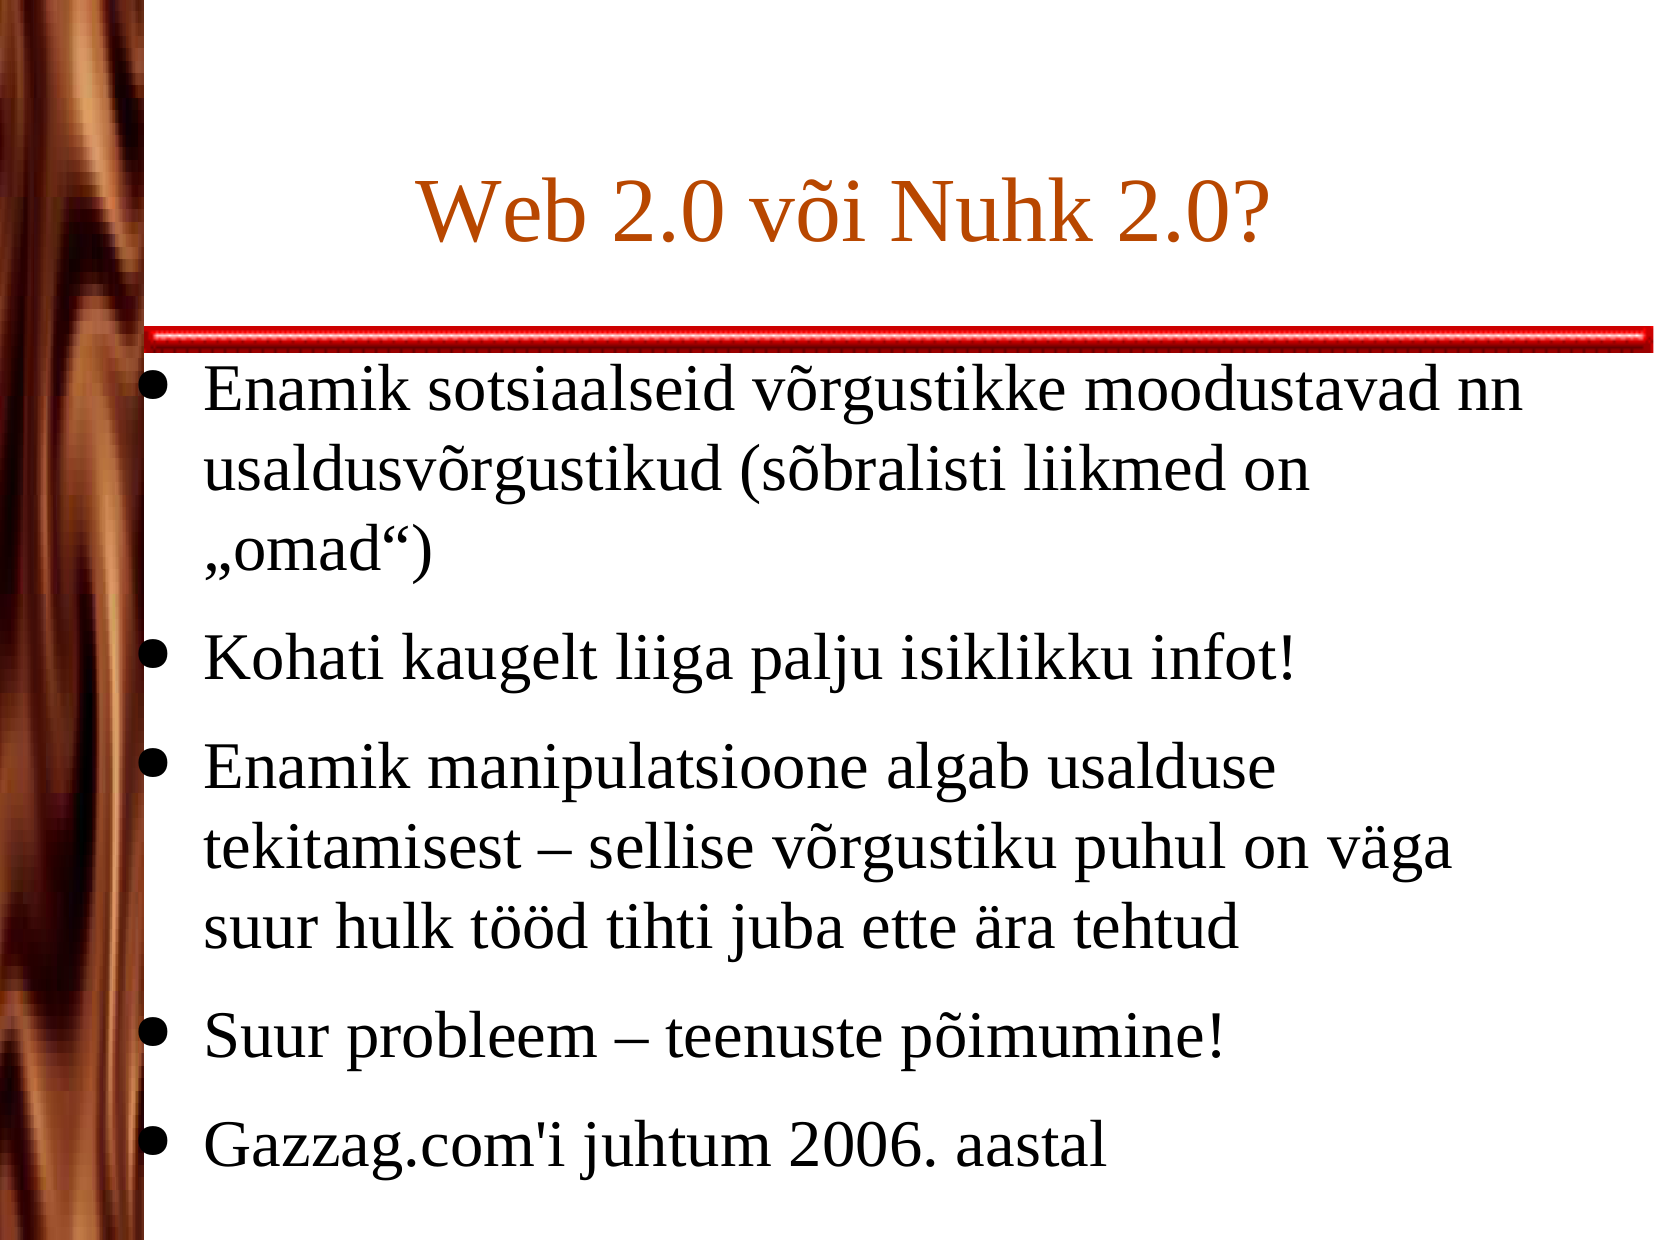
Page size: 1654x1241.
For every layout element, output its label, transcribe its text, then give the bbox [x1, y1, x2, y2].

picture [0, 0, 1654, 1240]
title Web 2.0 või Nuhk 2.0? [121, 100, 1533, 312]
list Enamik sotsiaalseid võrgustikke moodustavad nn usaldusvõrgustikud (sõbralisti liikmed on „omad“) Kohati kaugelt liiga palju isiklikku infot! Enamik manipulatsioone algab usalduse tekitamisest – sellise võrgustiku puhul on väga suur hulk tööd tihti juba ette ära tehtud Suur probleem – teenuste põimumine! Gazzag.com'i juhtum 2006. aastal [121, 344, 1533, 1176]
